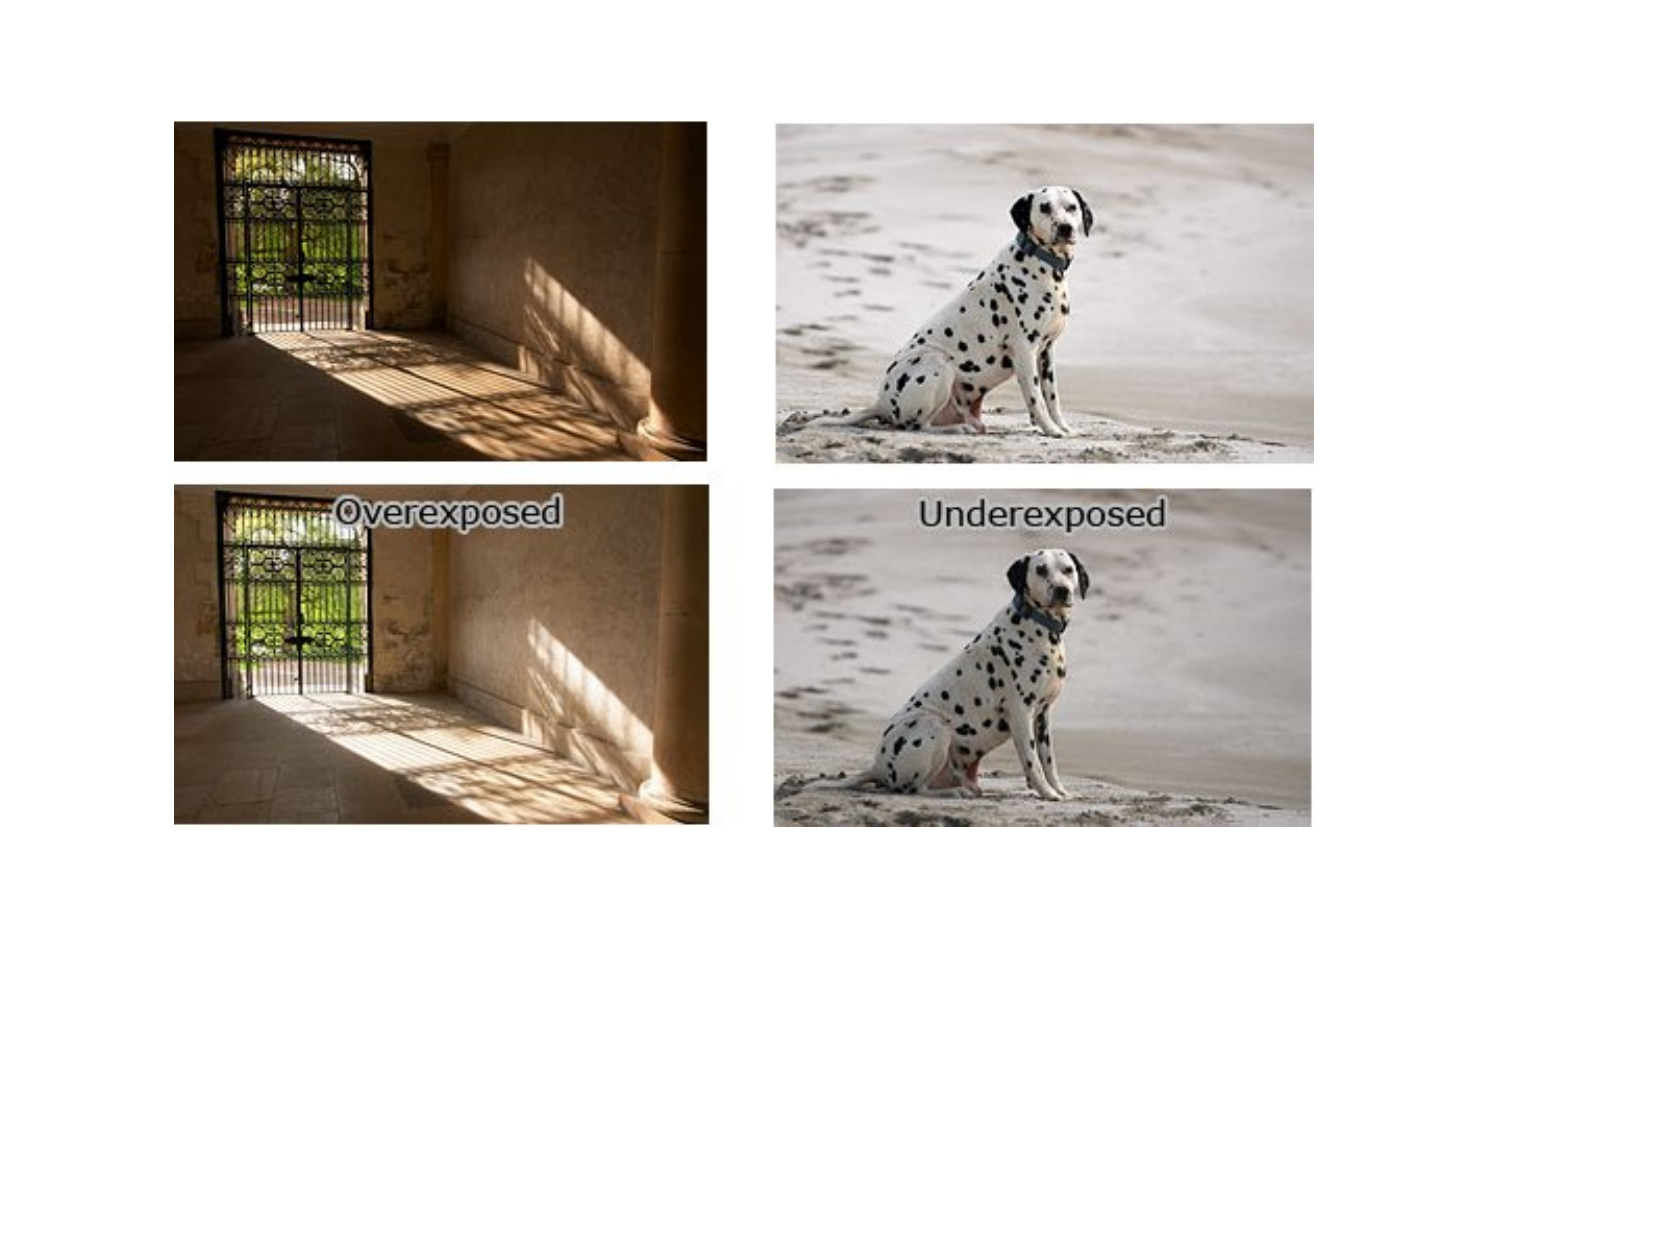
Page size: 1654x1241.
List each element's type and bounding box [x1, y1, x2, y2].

picture [174, 120, 1314, 827]
